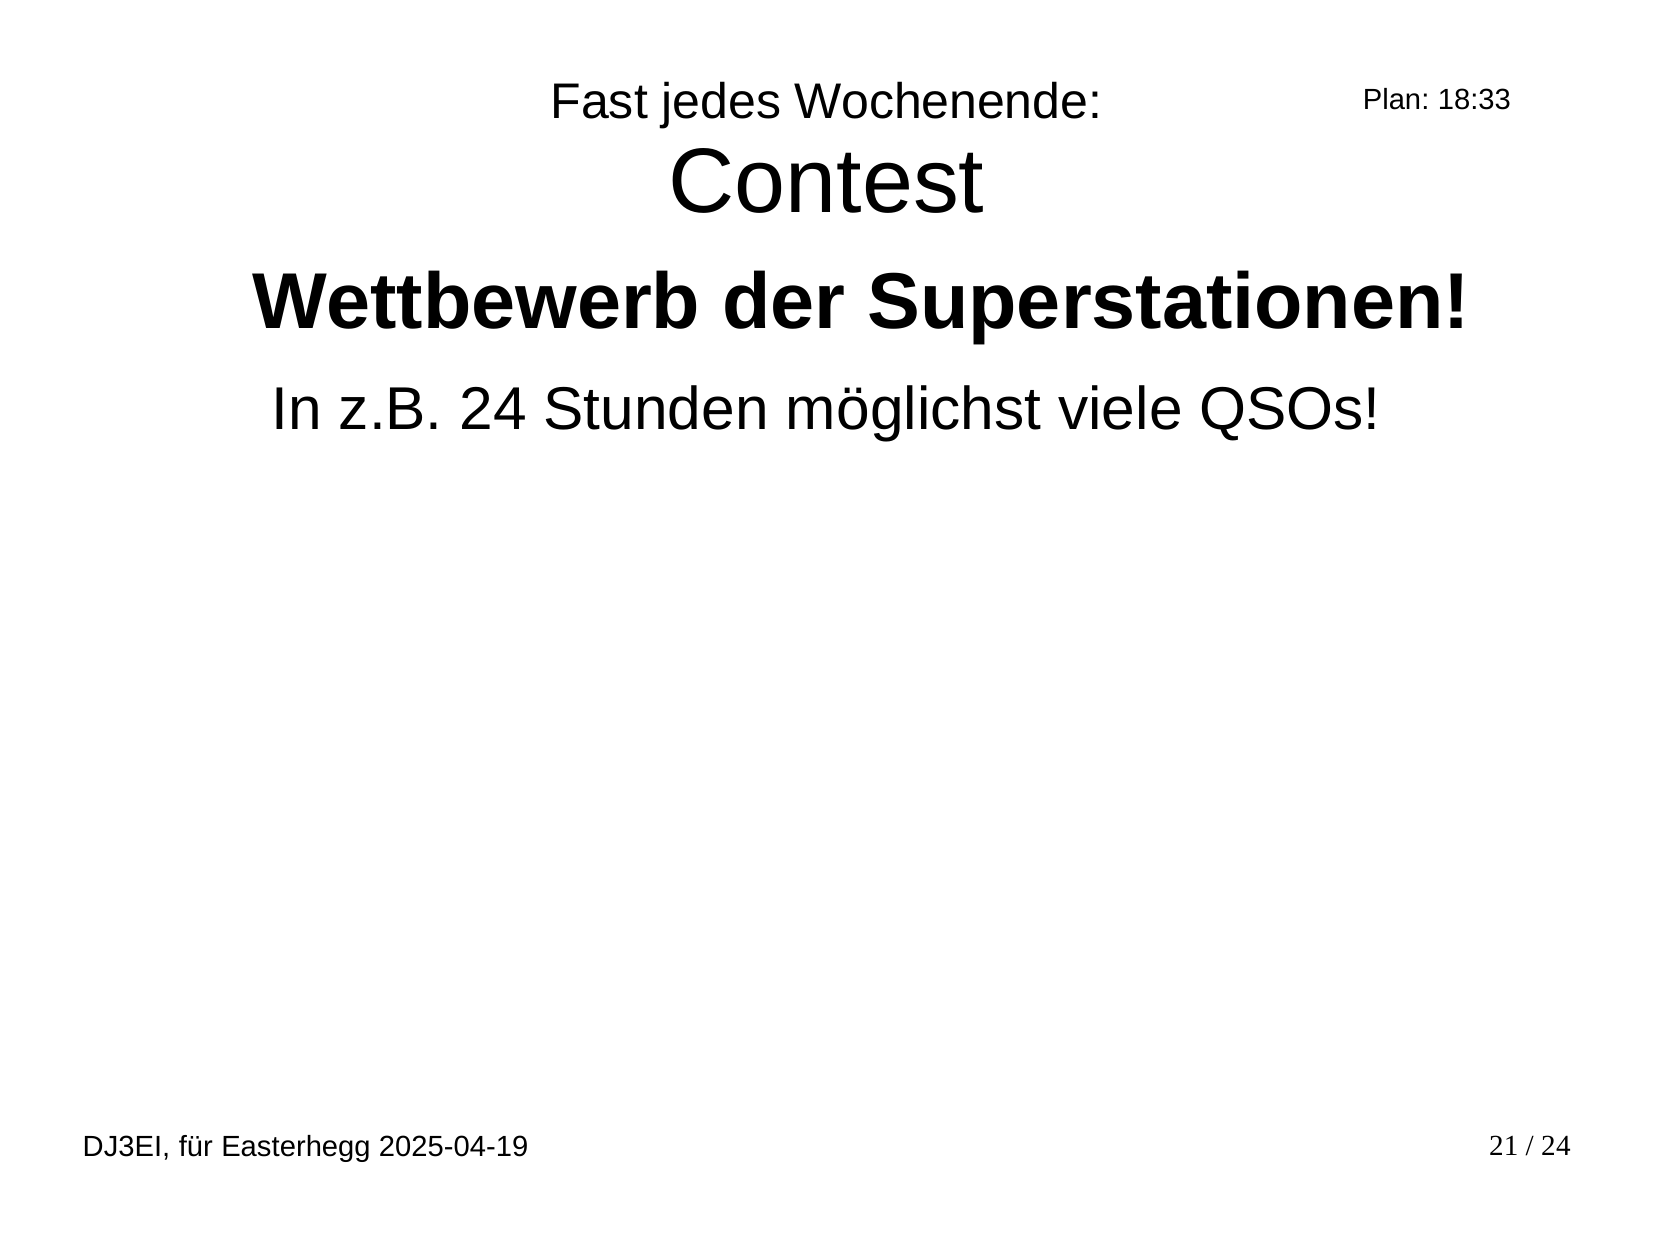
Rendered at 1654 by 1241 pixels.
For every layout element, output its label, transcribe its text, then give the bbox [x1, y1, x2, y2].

list Wettbewerb der Superstationen! In z.B. 24 Stunden möglichst viele QSOs! [70, 256, 1583, 1052]
text_box Plan: 18:33 [1348, 75, 1527, 123]
title Fast jedes Wochenende: Contest [82, 49, 1571, 256]
